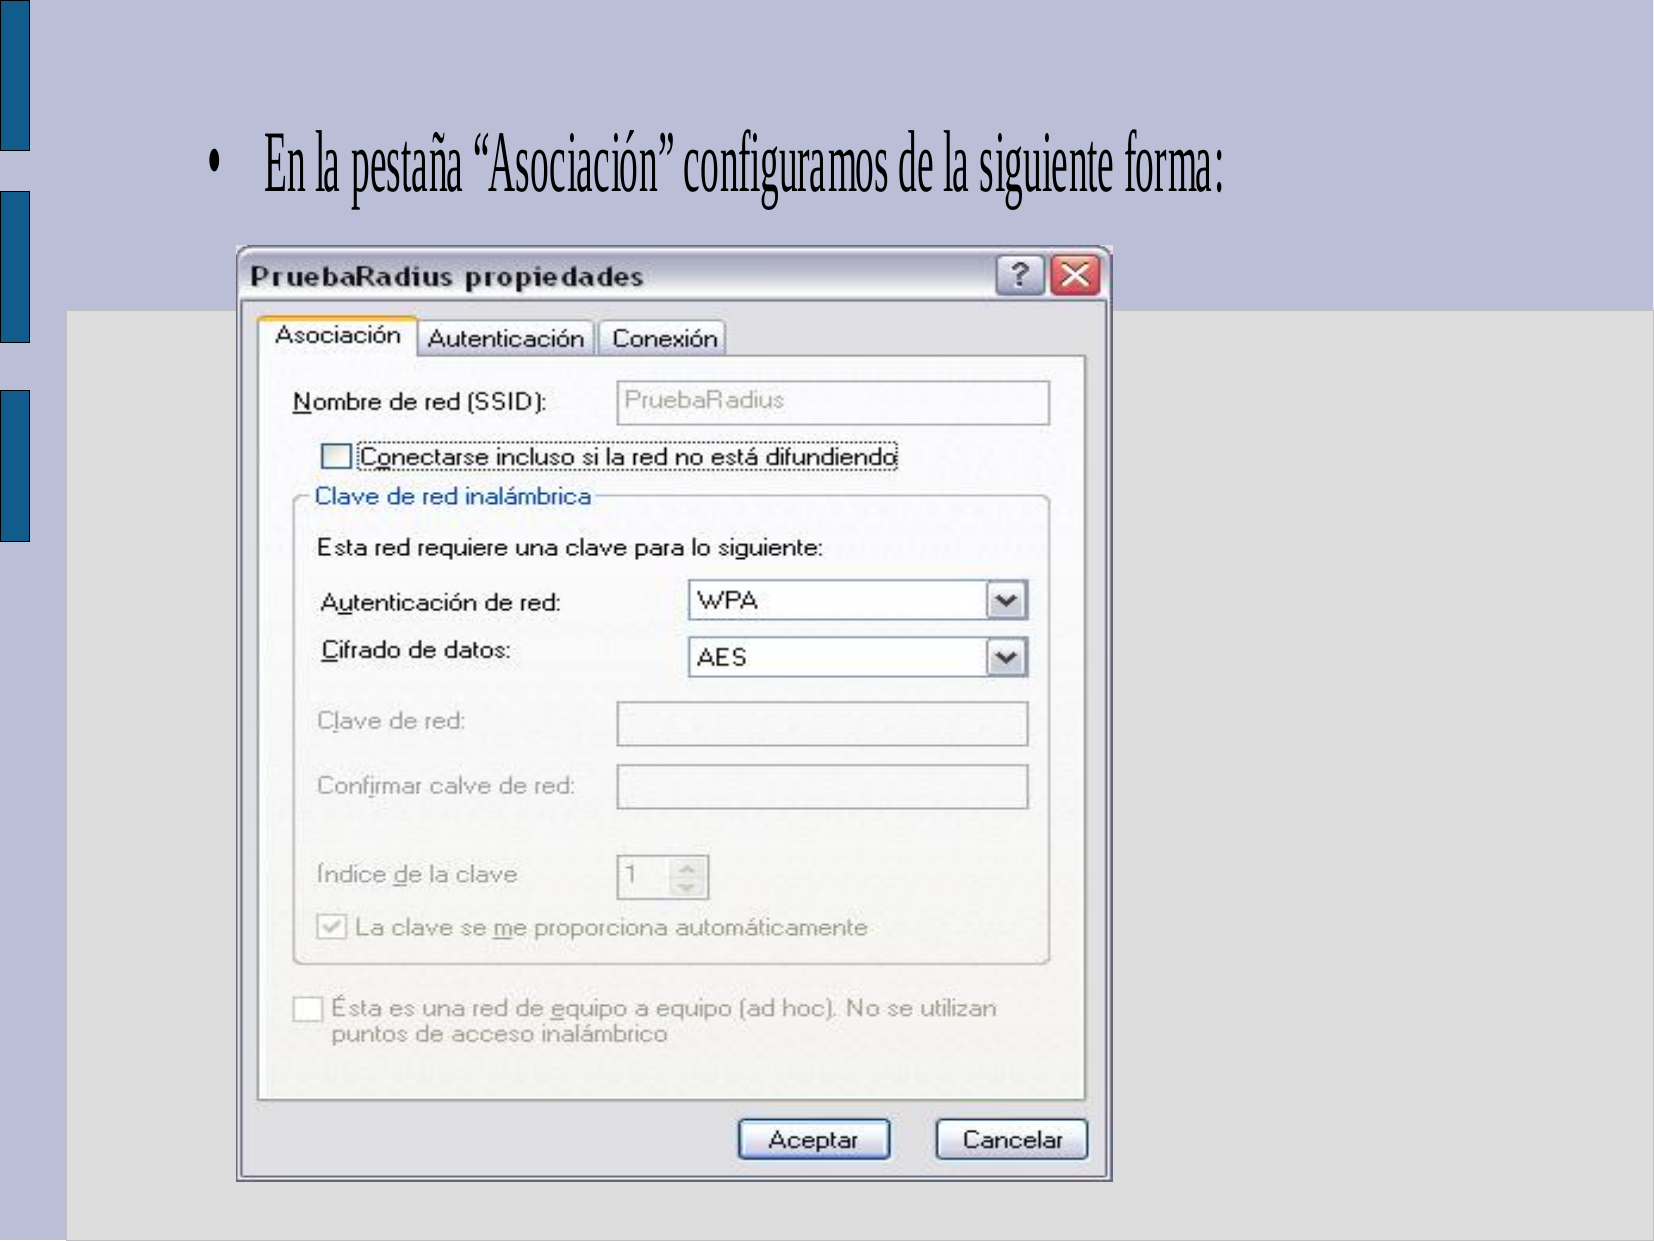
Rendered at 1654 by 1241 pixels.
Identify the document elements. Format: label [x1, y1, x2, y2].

chart [149, 0, 1654, 621]
picture [236, 245, 1113, 1182]
